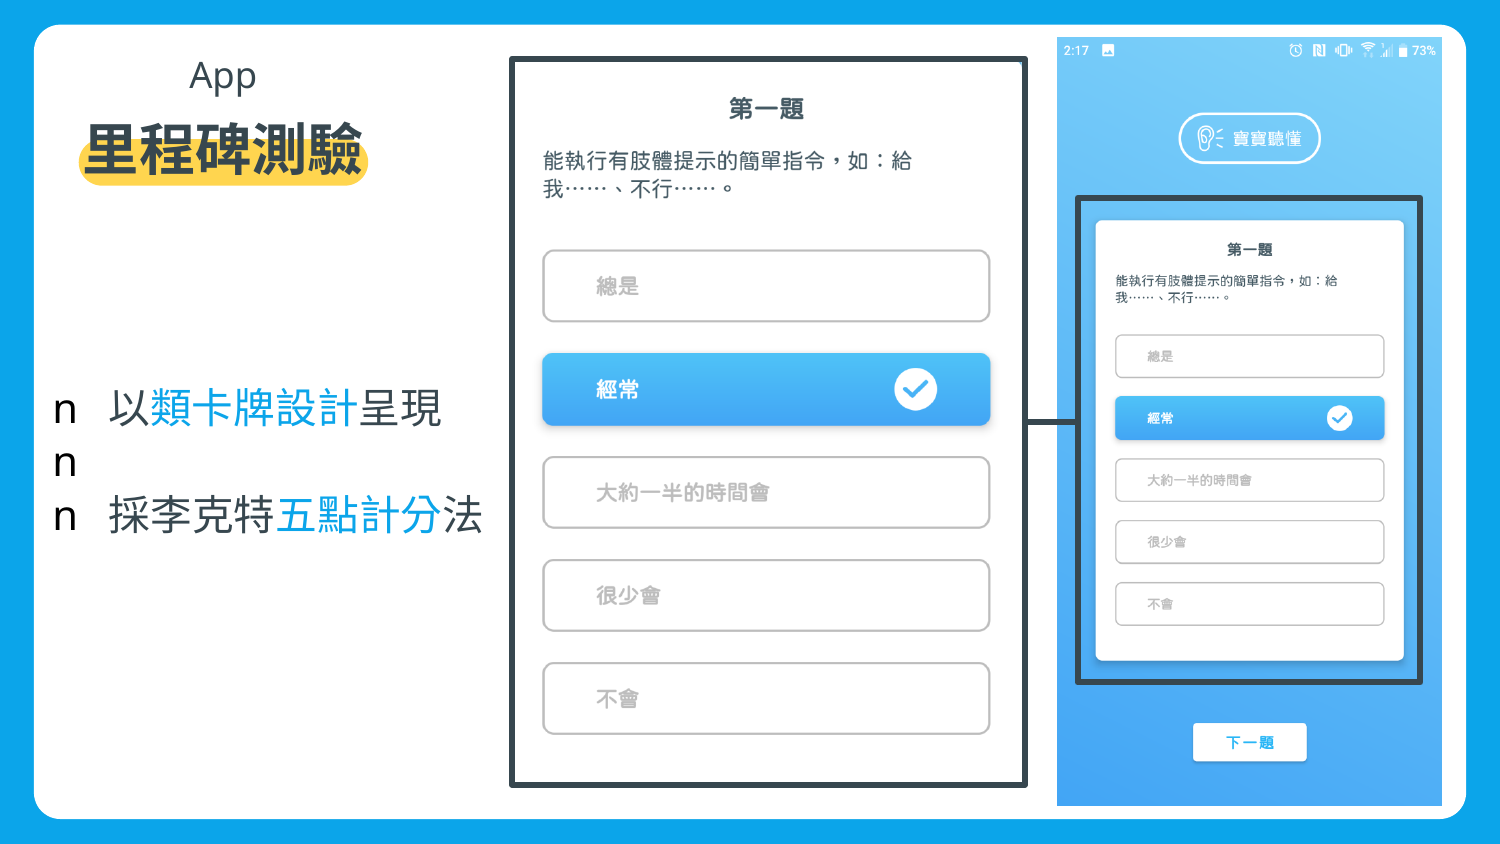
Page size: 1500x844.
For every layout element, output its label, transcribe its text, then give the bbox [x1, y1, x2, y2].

list App [93, 43, 354, 103]
list 里程碑測驗 [64, 111, 383, 194]
picture [1057, 38, 1442, 806]
text_box 以類卡牌設計呈現 採李克特五點計分法 [37, 374, 504, 542]
picture [1081, 201, 1417, 679]
picture [515, 62, 1022, 782]
